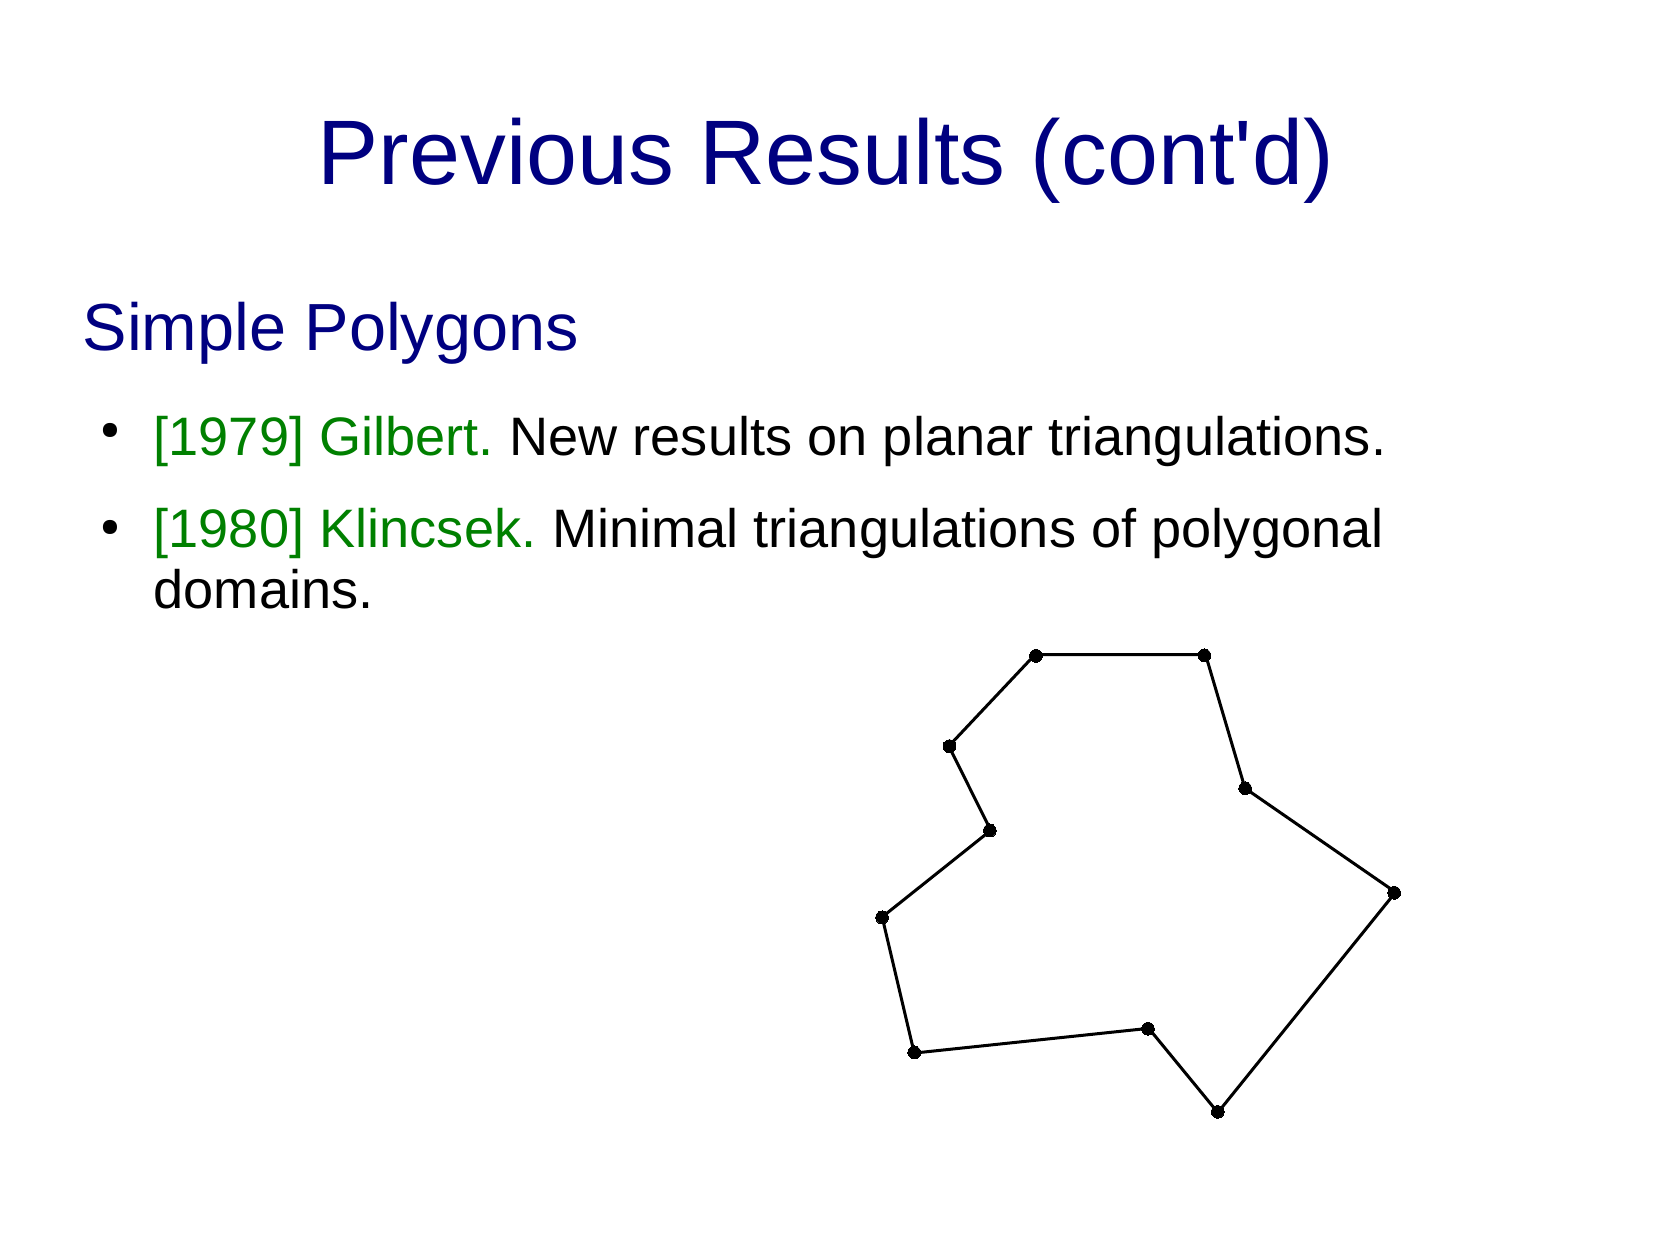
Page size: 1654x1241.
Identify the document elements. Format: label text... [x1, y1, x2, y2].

title Previous Results (cont'd) [82, 49, 1571, 257]
list Simple Polygons [1979] Gilbert. New results on planar triangulations. [1980] Klincsek. Minimal triangulations of polygonal domains. [82, 290, 1571, 1109]
text_box [875, 648, 1401, 1119]
